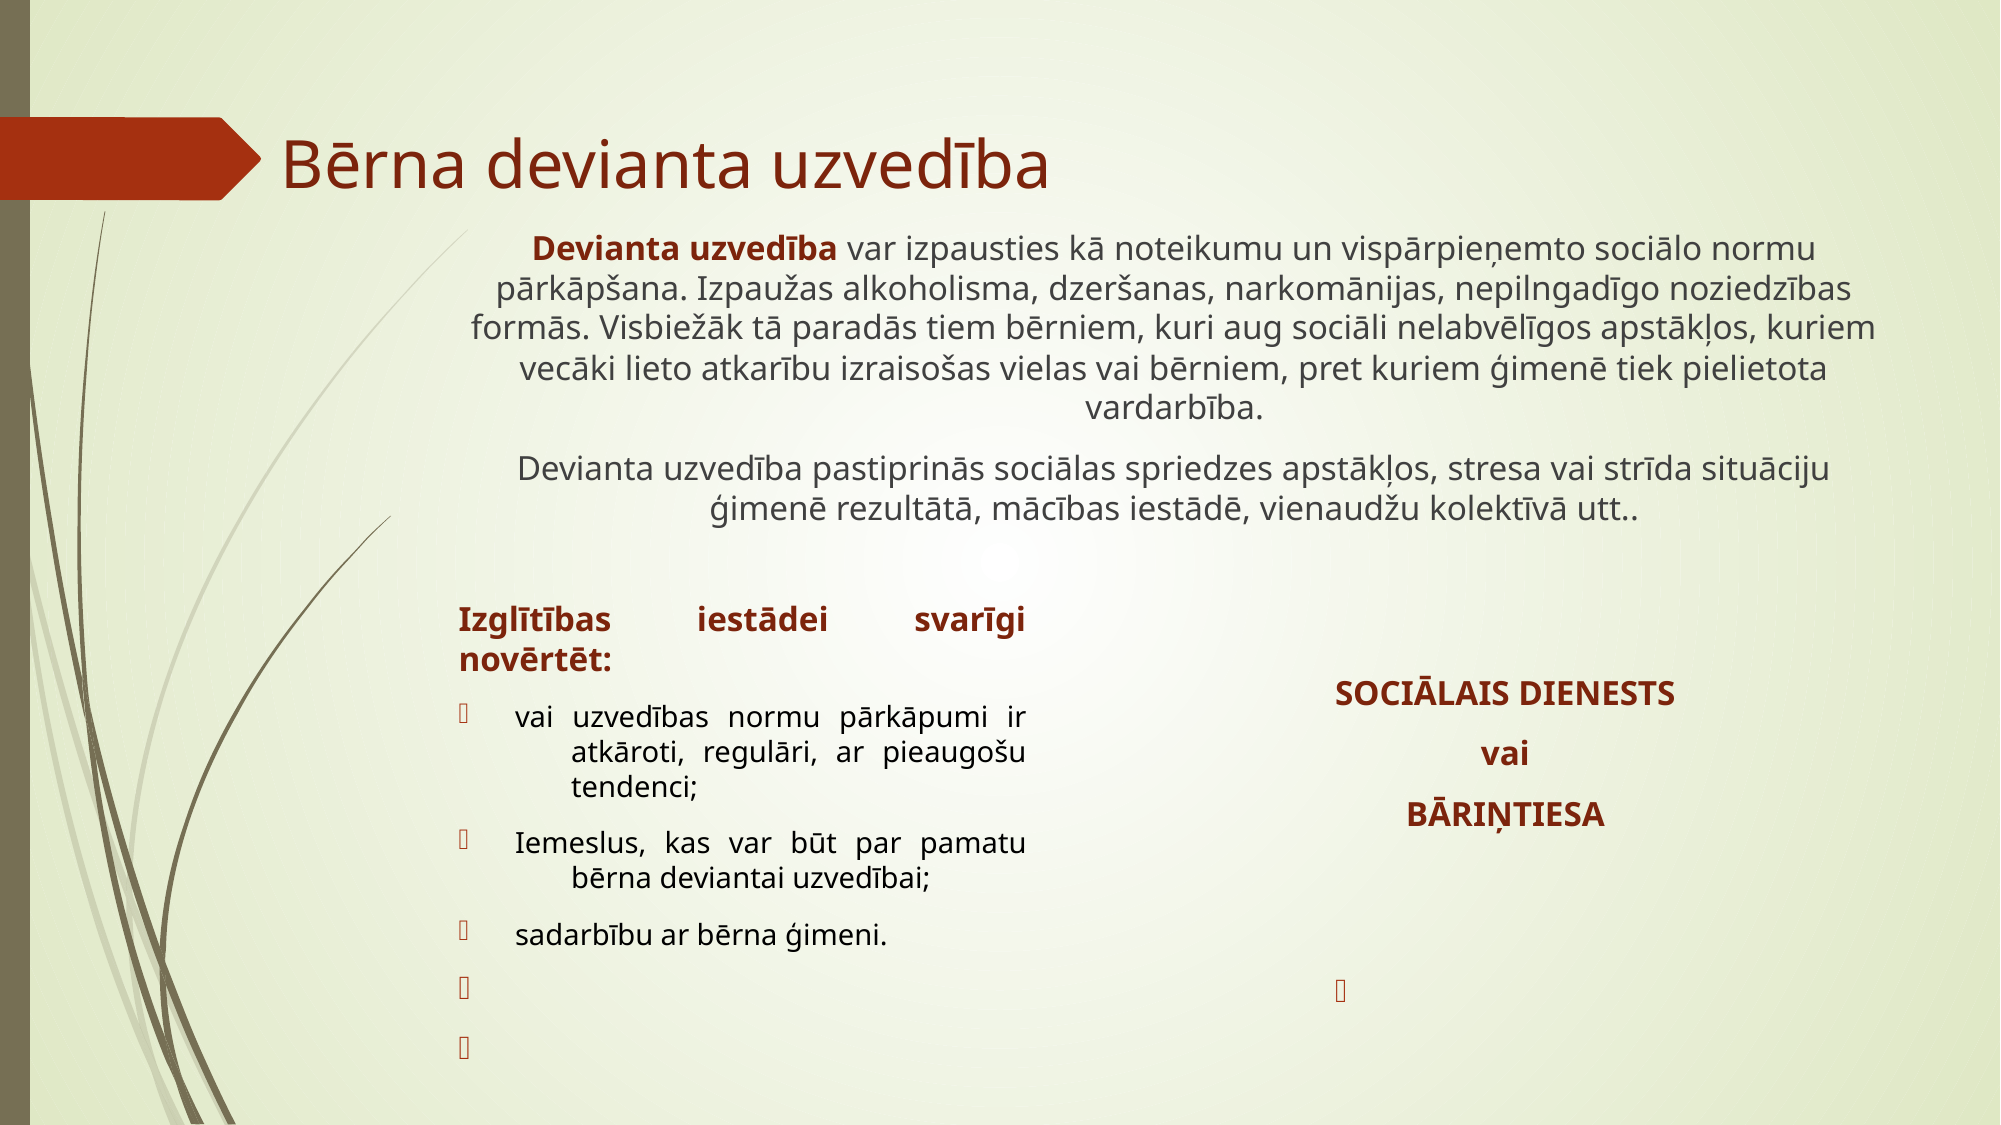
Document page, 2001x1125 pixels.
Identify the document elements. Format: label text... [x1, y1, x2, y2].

text_box Izglītības iestādei svarīgi novērtēt: vai uzvedības normu pārkāpumi ir atkāroti, regulāri, ar pieaugošu tendenci; Iemeslus, kas var būt par pamatu bērna deviantai uzvedībai; sadarbību ar bērna ģimeni. [443, 590, 1042, 1049]
text_box SOCIĀLAIS DIENESTS vai BĀRIŅTIESA [1320, 664, 1705, 976]
list Devianta uzvedība var izpausties kā noteikumu un vispārpieņemto sociālo normu pārkāpšana. Izpaužas alkoholisma, dzeršanas, narkomānijas, nepilngadīgo noziedzības formās. Visbiežāk tā paradās tiem bērniem, kuri aug sociāli nelabvēlīgos apstākļos, kuriem vecāki lieto atkarību izraisošas vielas vai bērniem, pret kuriem ģimenē tiek pielietota vardarbība. Devianta uzvedība pastiprinās sociālas spriedzes apstākļos, stresa vai strīda situāciju ģimenē rezultātā, mācības iestādē, vienaudžu kolektīvā utt.. [443, 219, 1907, 552]
title Bērna devianta uzvedība [265, 114, 1728, 325]
